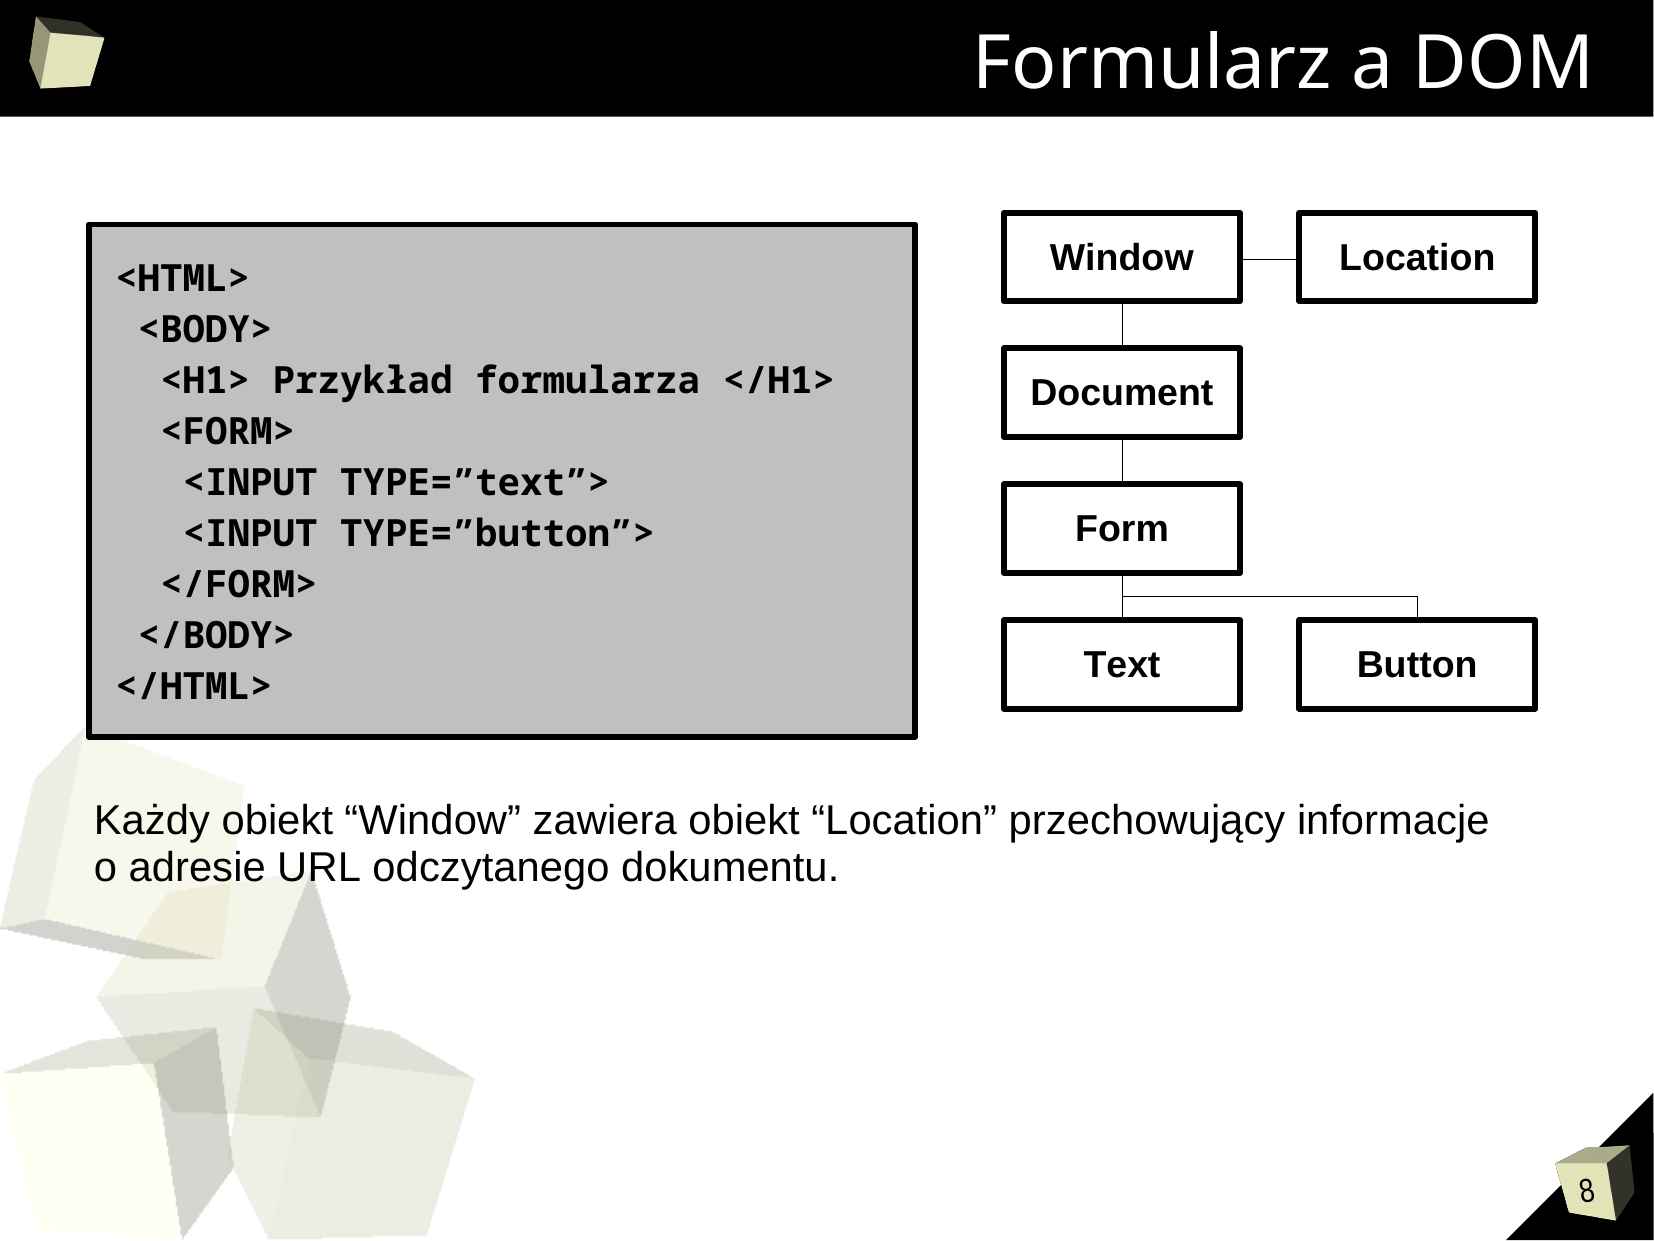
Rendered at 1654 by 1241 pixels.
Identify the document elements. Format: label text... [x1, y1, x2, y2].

text_box Button [1299, 620, 1536, 709]
text_box <HTML> <BODY> <H1> Przykład formularza </H1> <FORM> <INPUT TYPE=”text”> <INPUT TYPE=”button”> </FORM> </BODY> </HTML> [88, 224, 916, 668]
text_box Location [1299, 212, 1536, 302]
picture [0, 726, 477, 1241]
title Formularz a DOM [118, 0, 1595, 119]
text_box Document [1003, 348, 1241, 438]
text_box Text [1003, 620, 1241, 709]
text_box Window [1003, 212, 1241, 302]
text_box Każdy obiekt “Window” zawiera obiekt “Location” przechowujący informacje o adresie URL odczytanego dokumentu. [94, 797, 1501, 891]
text_box Form [1003, 484, 1241, 573]
